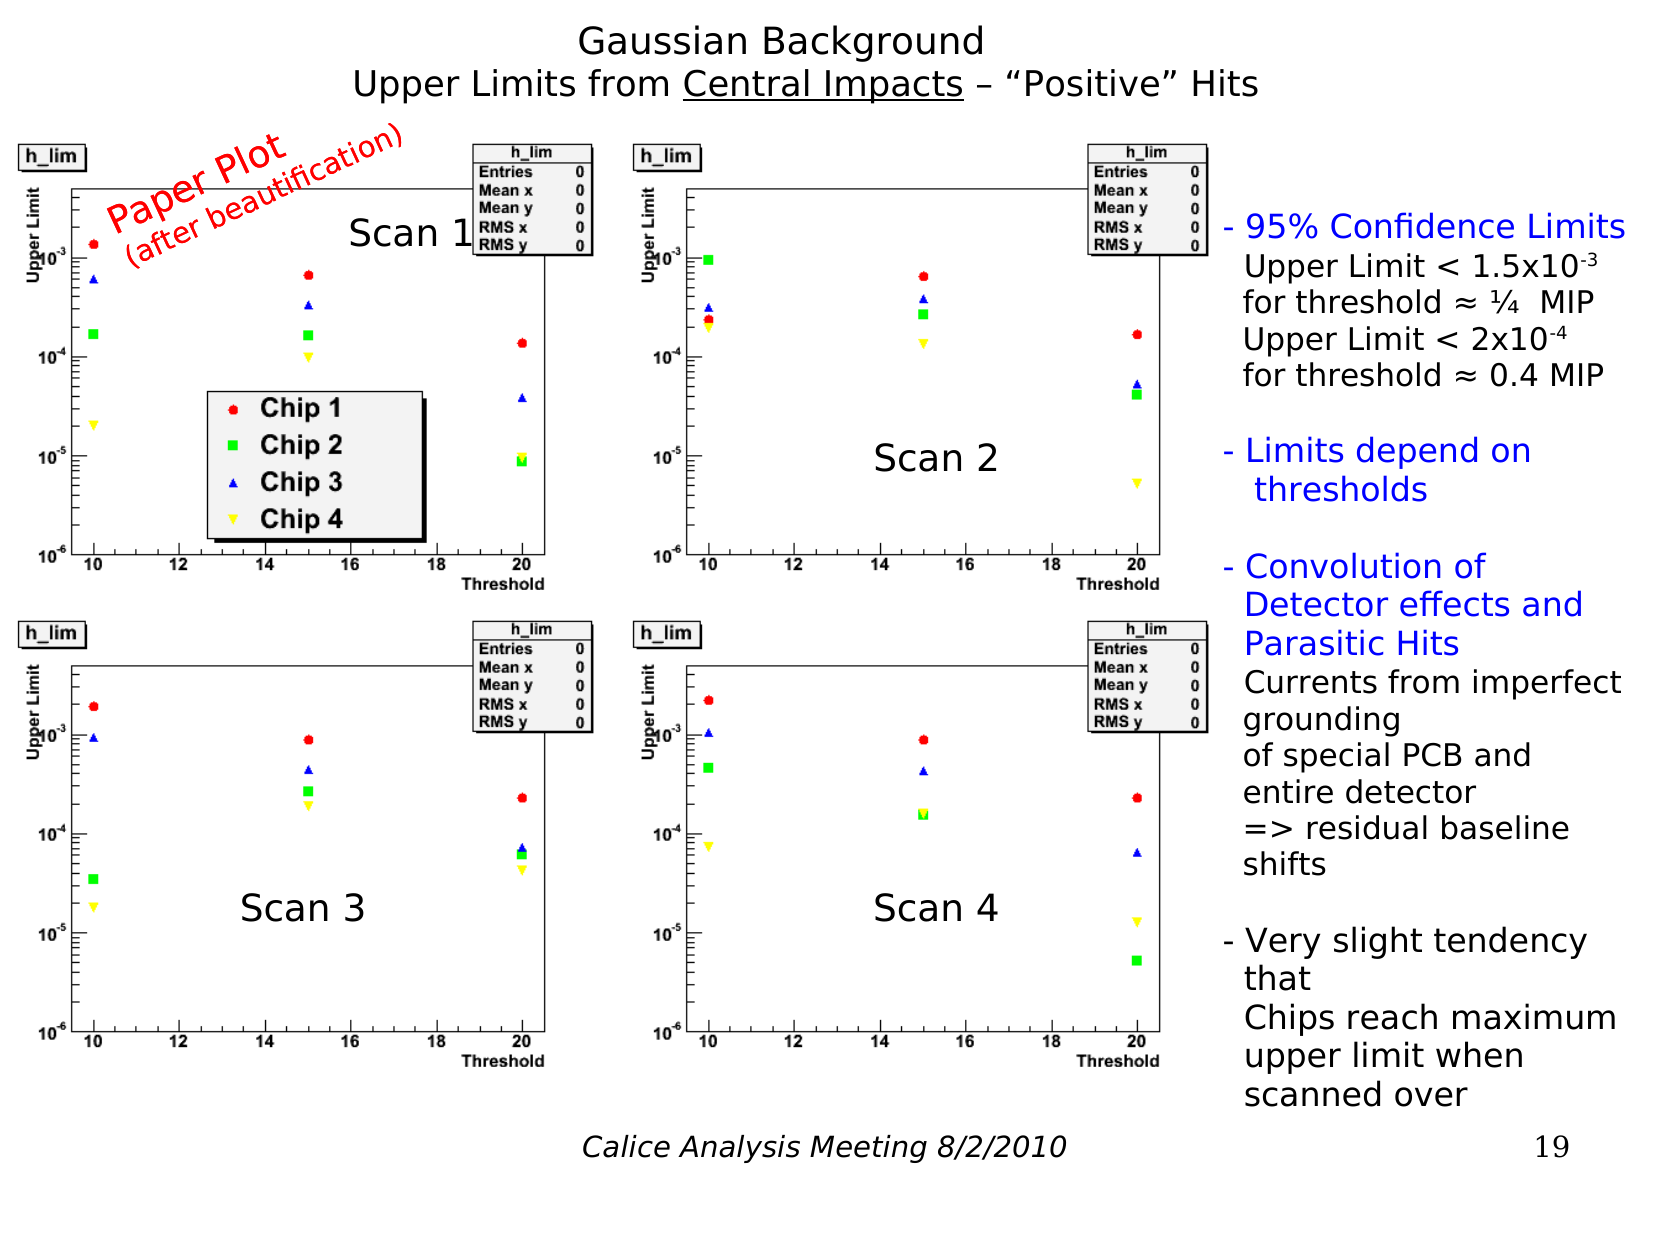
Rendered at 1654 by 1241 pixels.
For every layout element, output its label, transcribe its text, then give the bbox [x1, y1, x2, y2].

text_box Scan 3 [225, 879, 380, 938]
picture [2, 134, 1232, 1088]
text_box Paper Plot (after beautification) [83, 63, 425, 288]
text_box Gaussian Background Upper Limits from Central Impacts – “Positive” Hits [337, 12, 1276, 113]
text_box Scan 2 [858, 429, 1013, 488]
text_box Scan 1 [333, 204, 488, 263]
text_box Scan 4 [858, 879, 1013, 938]
text_box - 95% Confidence Limits Upper Limit < 1.5x10-3 for threshold ≈ ¼ MIP Upper Limit < 2x10-4 for threshold ≈ 0.4 MIP - Limits depend on thresholds - Convolution of Detector effects and Parasitic Hits Currents from imperfect grounding of special PCB and entire detector => residual baseline shifts - Very slight tendency that Chips reach maximum upper limit when scanned over [1207, 200, 1638, 1123]
